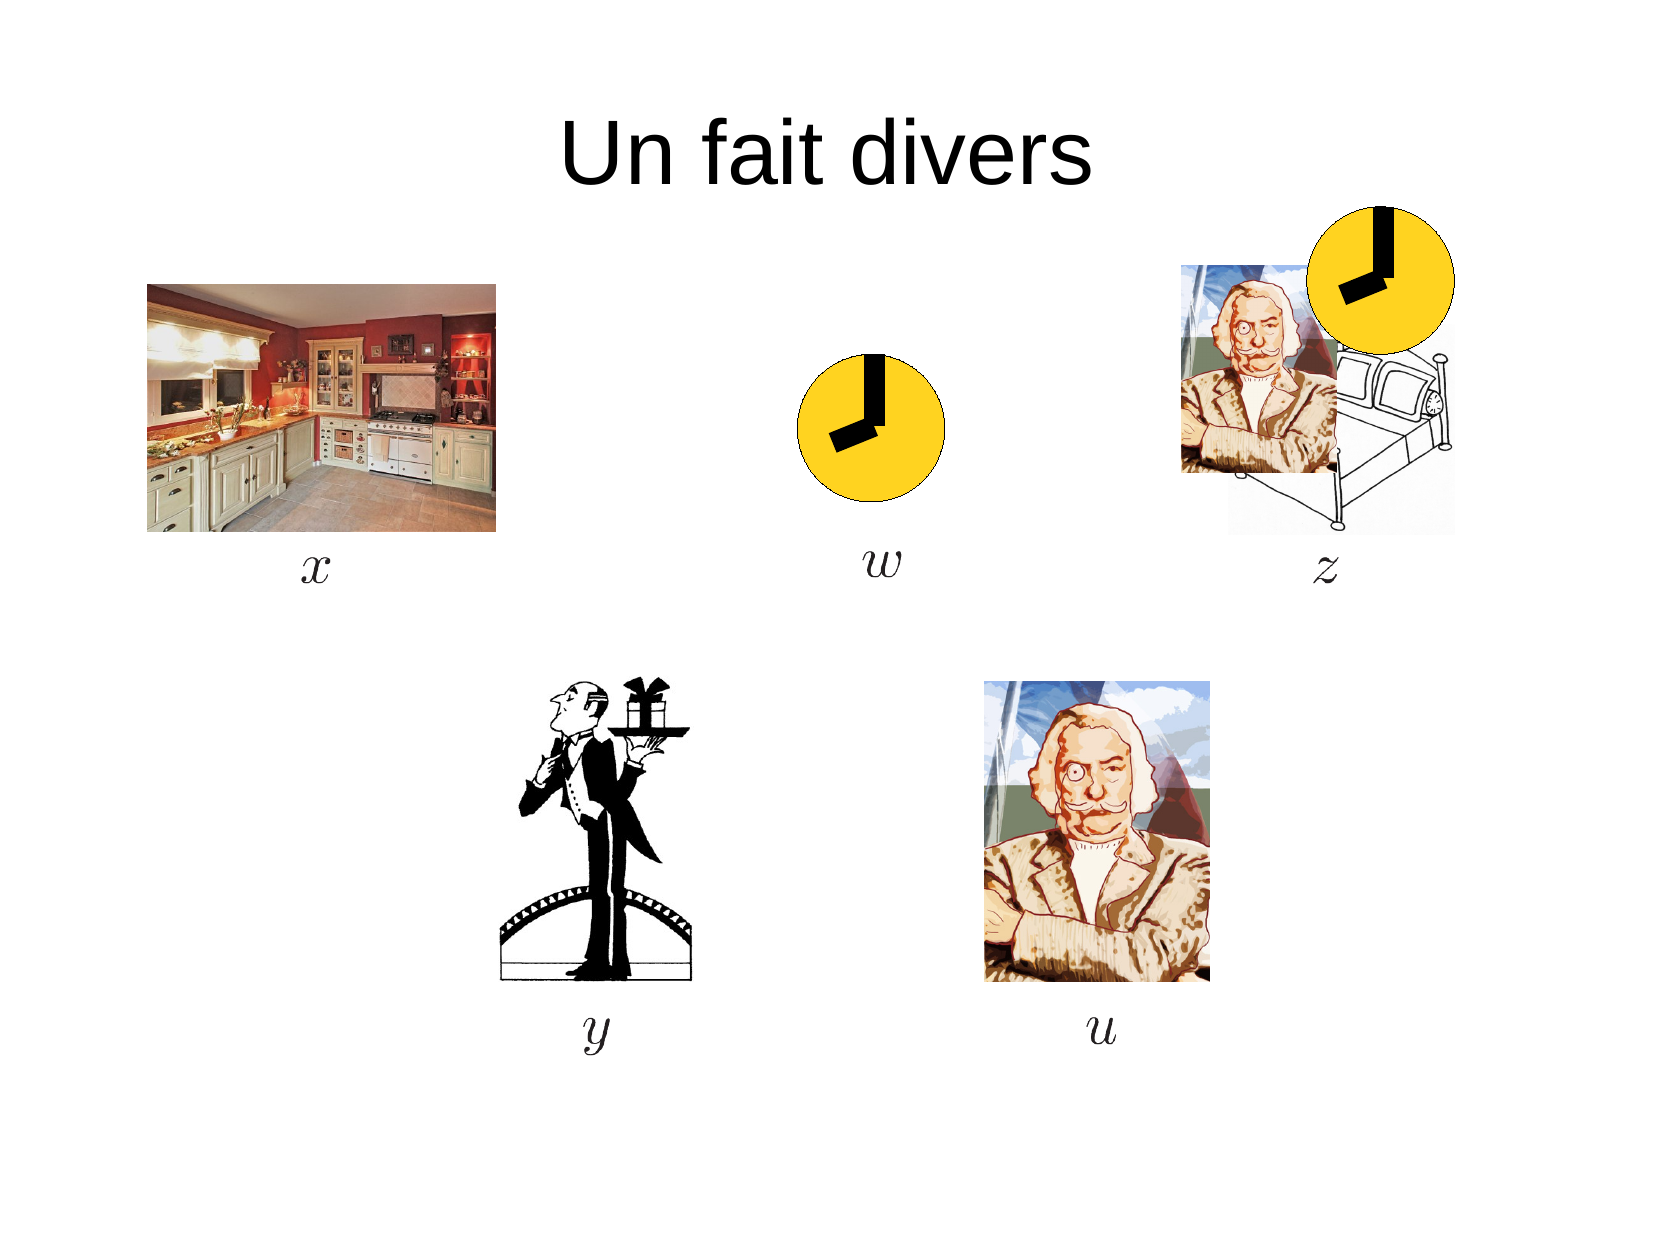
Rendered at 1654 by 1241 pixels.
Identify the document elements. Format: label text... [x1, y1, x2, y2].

title Un fait divers [82, 49, 1571, 257]
text_box [797, 354, 945, 502]
picture [984, 681, 1210, 982]
picture [442, 675, 749, 982]
picture [1181, 265, 1455, 535]
picture [1080, 1010, 1127, 1052]
picture [295, 550, 342, 591]
picture [147, 284, 496, 532]
picture [571, 1010, 624, 1063]
picture [1306, 550, 1348, 591]
picture [856, 544, 915, 585]
text_box [1306, 207, 1455, 355]
